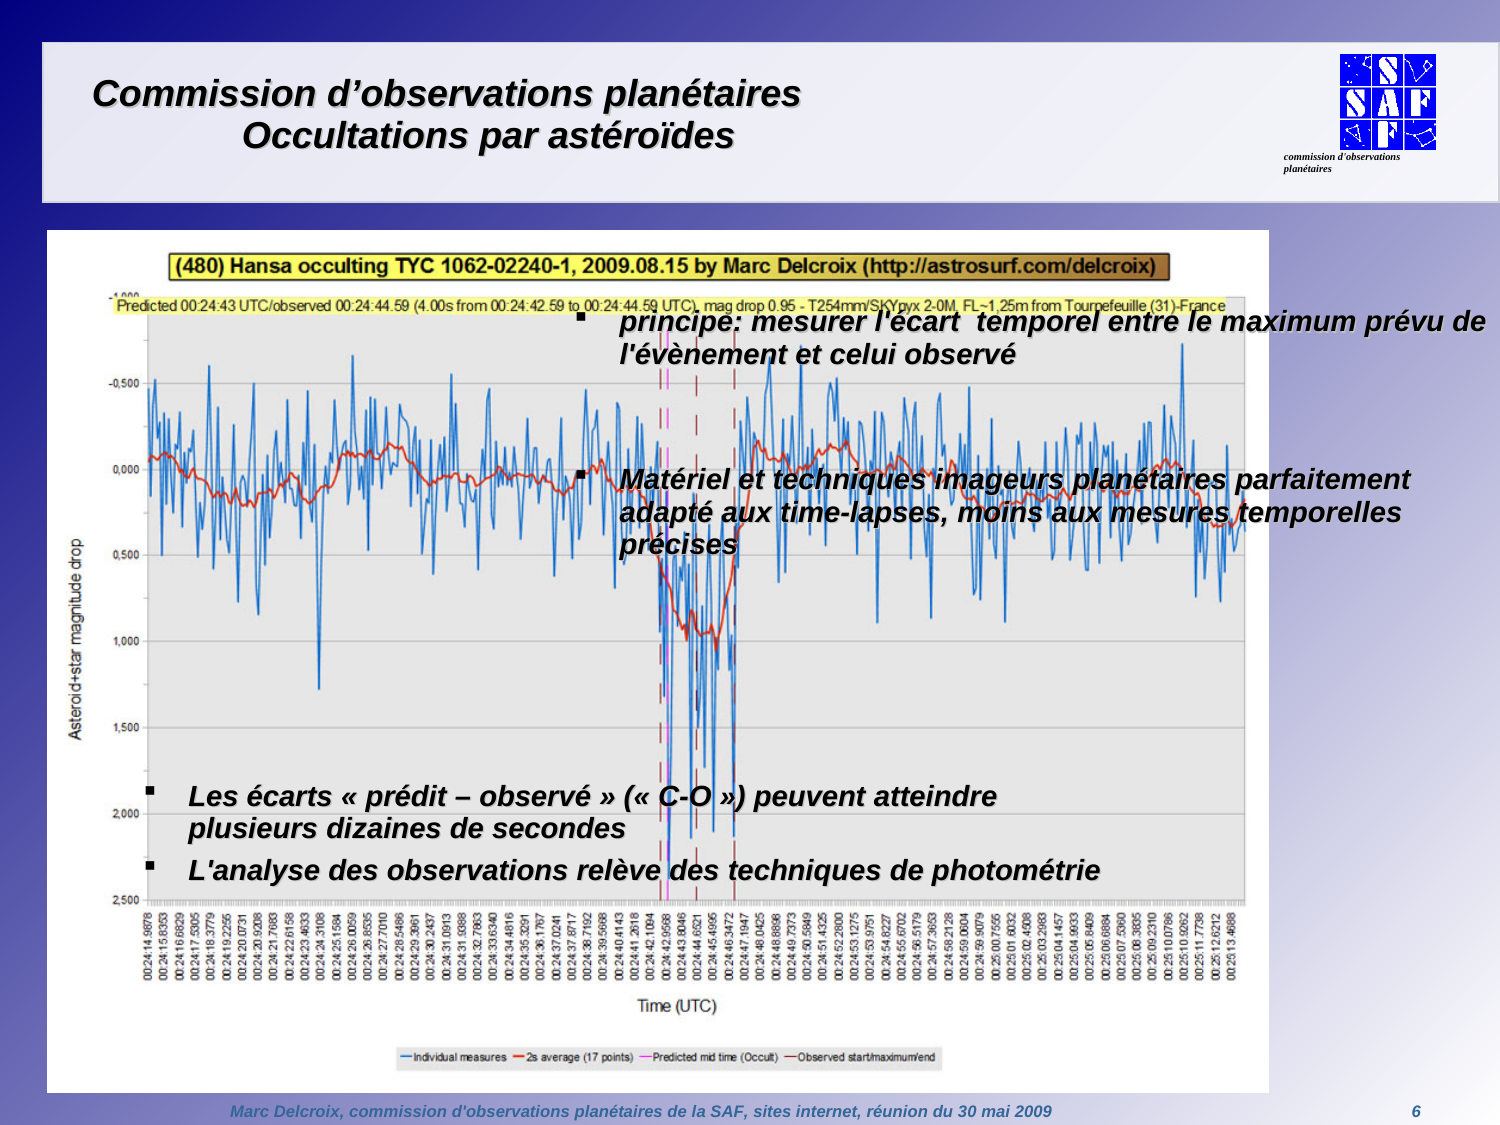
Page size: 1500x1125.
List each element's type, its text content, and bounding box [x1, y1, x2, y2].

text_box Commission d’observations planétaires Occultations par astéroïdes [76, 54, 1313, 173]
picture [47, 230, 1269, 1093]
text_box principe: mesurer l'écart temporel entre le maximum prévu de l'évènement et celui observé Matériel et techniques imageurs planétaires parfaitement adapté aux time-lapses, moins aux mesures temporelles précises [472, 253, 1500, 638]
picture [1340, 54, 1436, 150]
text_box Les écarts « prédit – observé » (« C-O ») peuvent atteindre plusieurs dizaines de secondes L'analyse des observations relève des techniques de photométrie [41, 772, 1193, 937]
